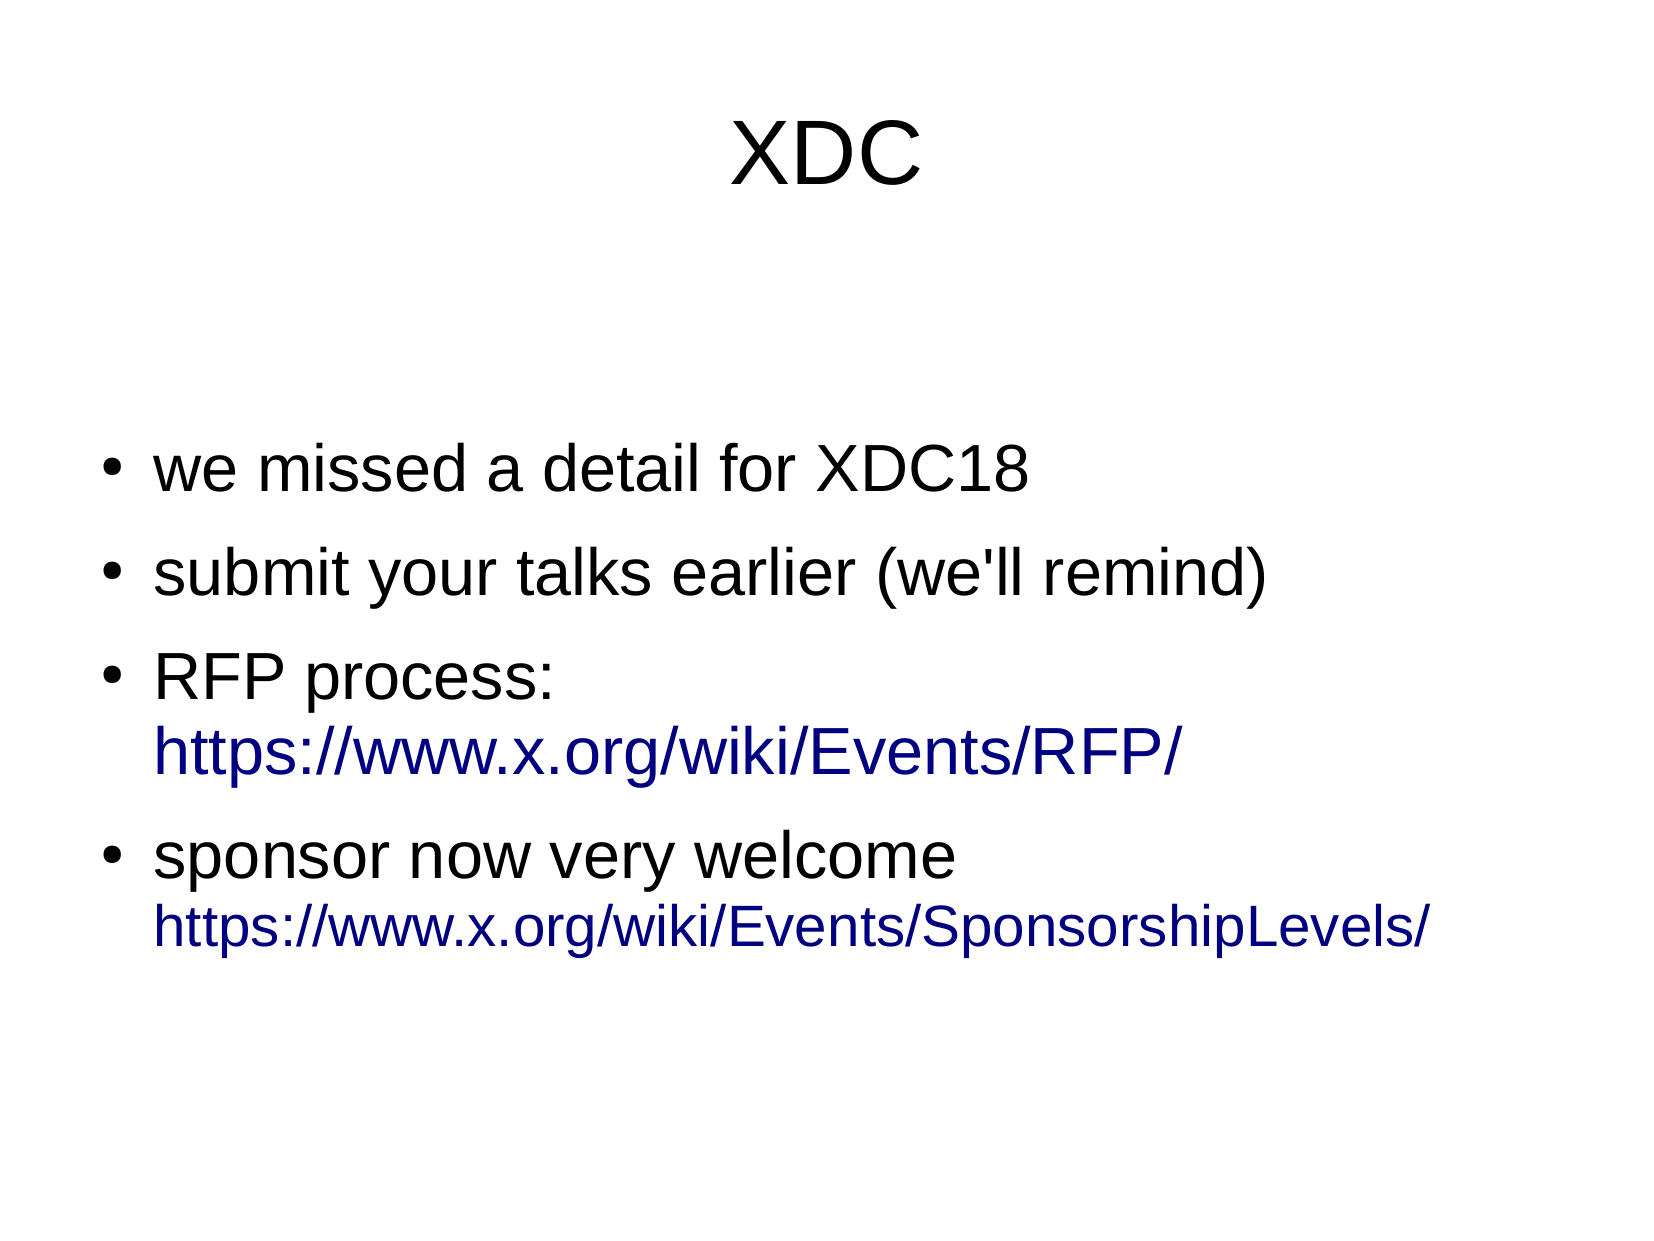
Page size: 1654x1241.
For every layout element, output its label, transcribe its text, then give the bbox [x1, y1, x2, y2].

list we missed a detail for XDC18 submit your talks earlier (we'll remind) RFP process: https://www.x.org/wiki/Events/RFP/ sponsor now very welcome https://www.x.org/wiki/Events/SponsorshipLevels/ [82, 431, 1571, 1021]
title XDC [82, 49, 1571, 257]
